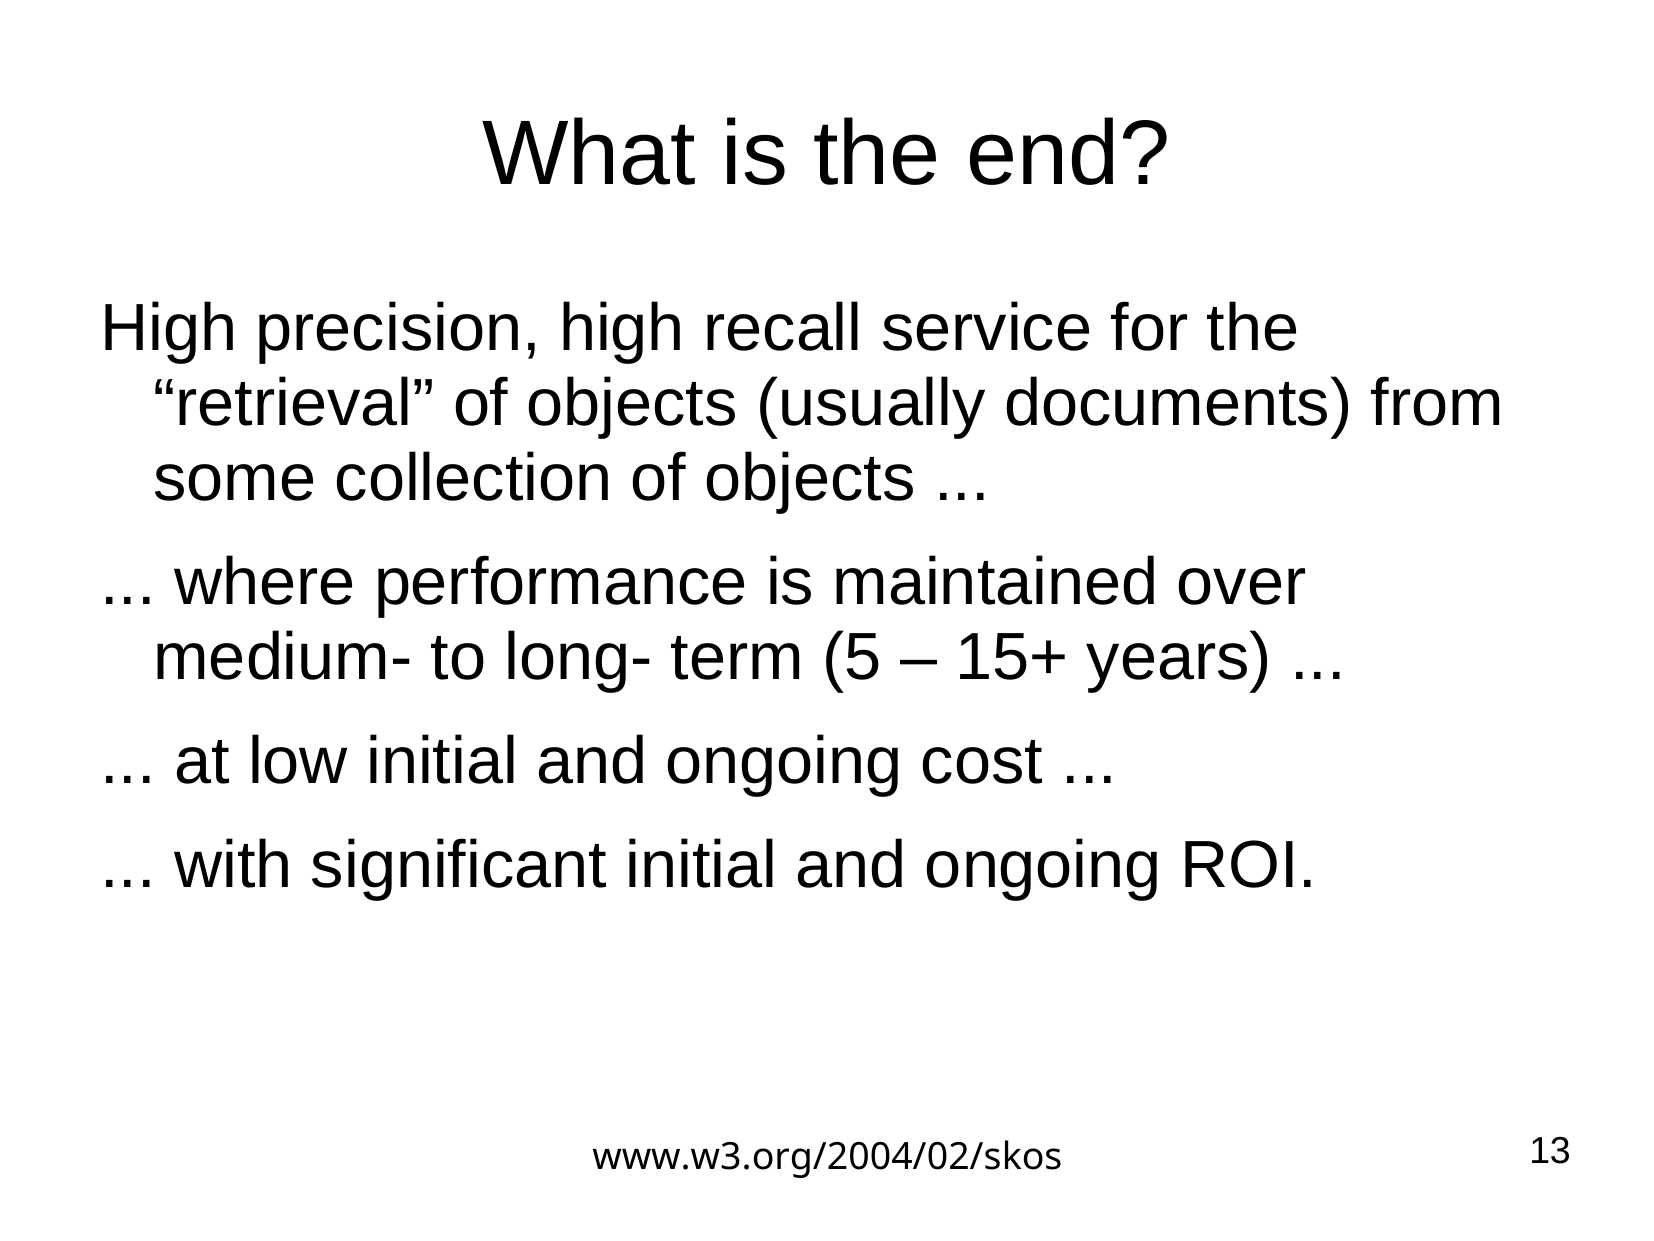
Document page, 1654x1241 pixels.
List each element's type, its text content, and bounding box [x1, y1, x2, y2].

title What is the end? [82, 49, 1571, 257]
list High precision, high recall service for the “retrieval” of objects (usually documents) from some collection of objects ... ... where performance is maintained over medium- to long- term (5 – 15+ years) ... ... at low initial and ongoing cost ... ... with significant initial and ongoing ROI. [82, 290, 1571, 1109]
